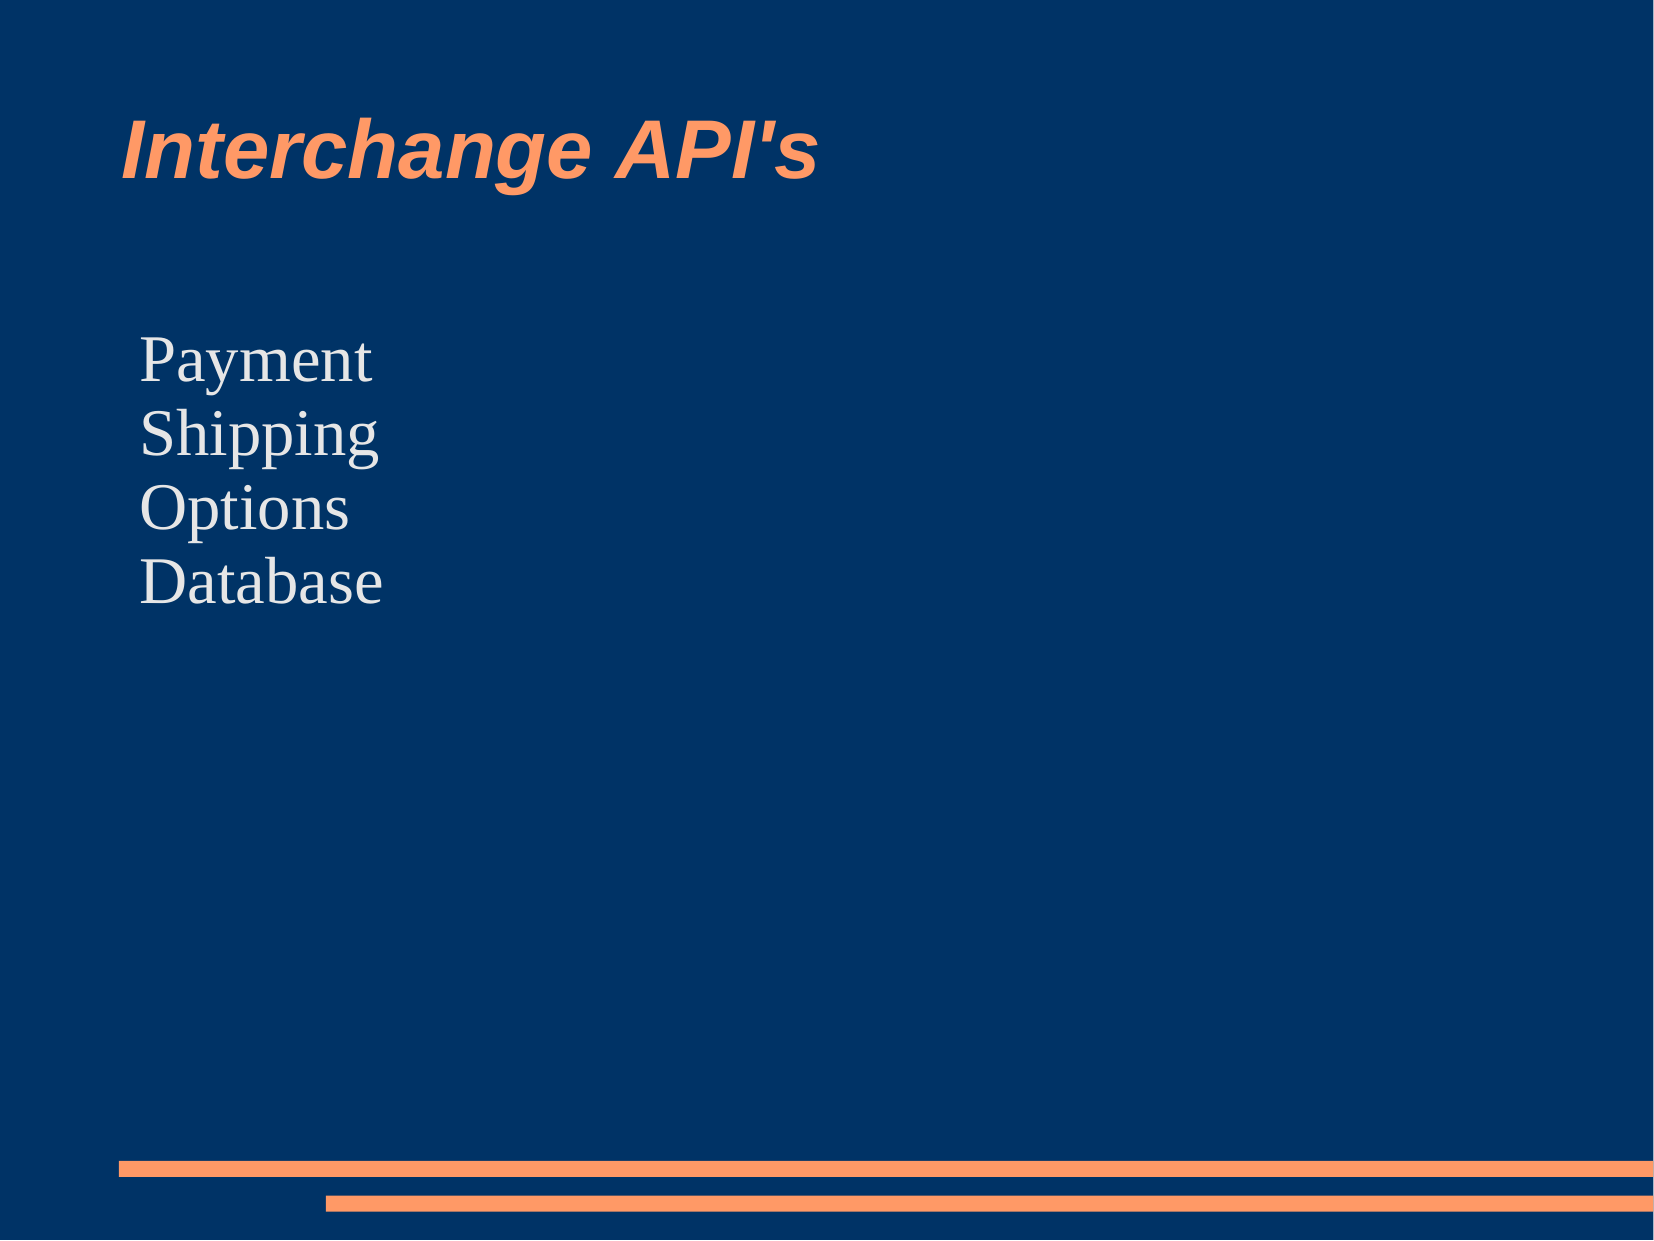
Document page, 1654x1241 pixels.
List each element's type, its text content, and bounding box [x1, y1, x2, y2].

title Interchange API's [121, 53, 1534, 247]
list Payment Shipping Options Database [121, 322, 1561, 1118]
